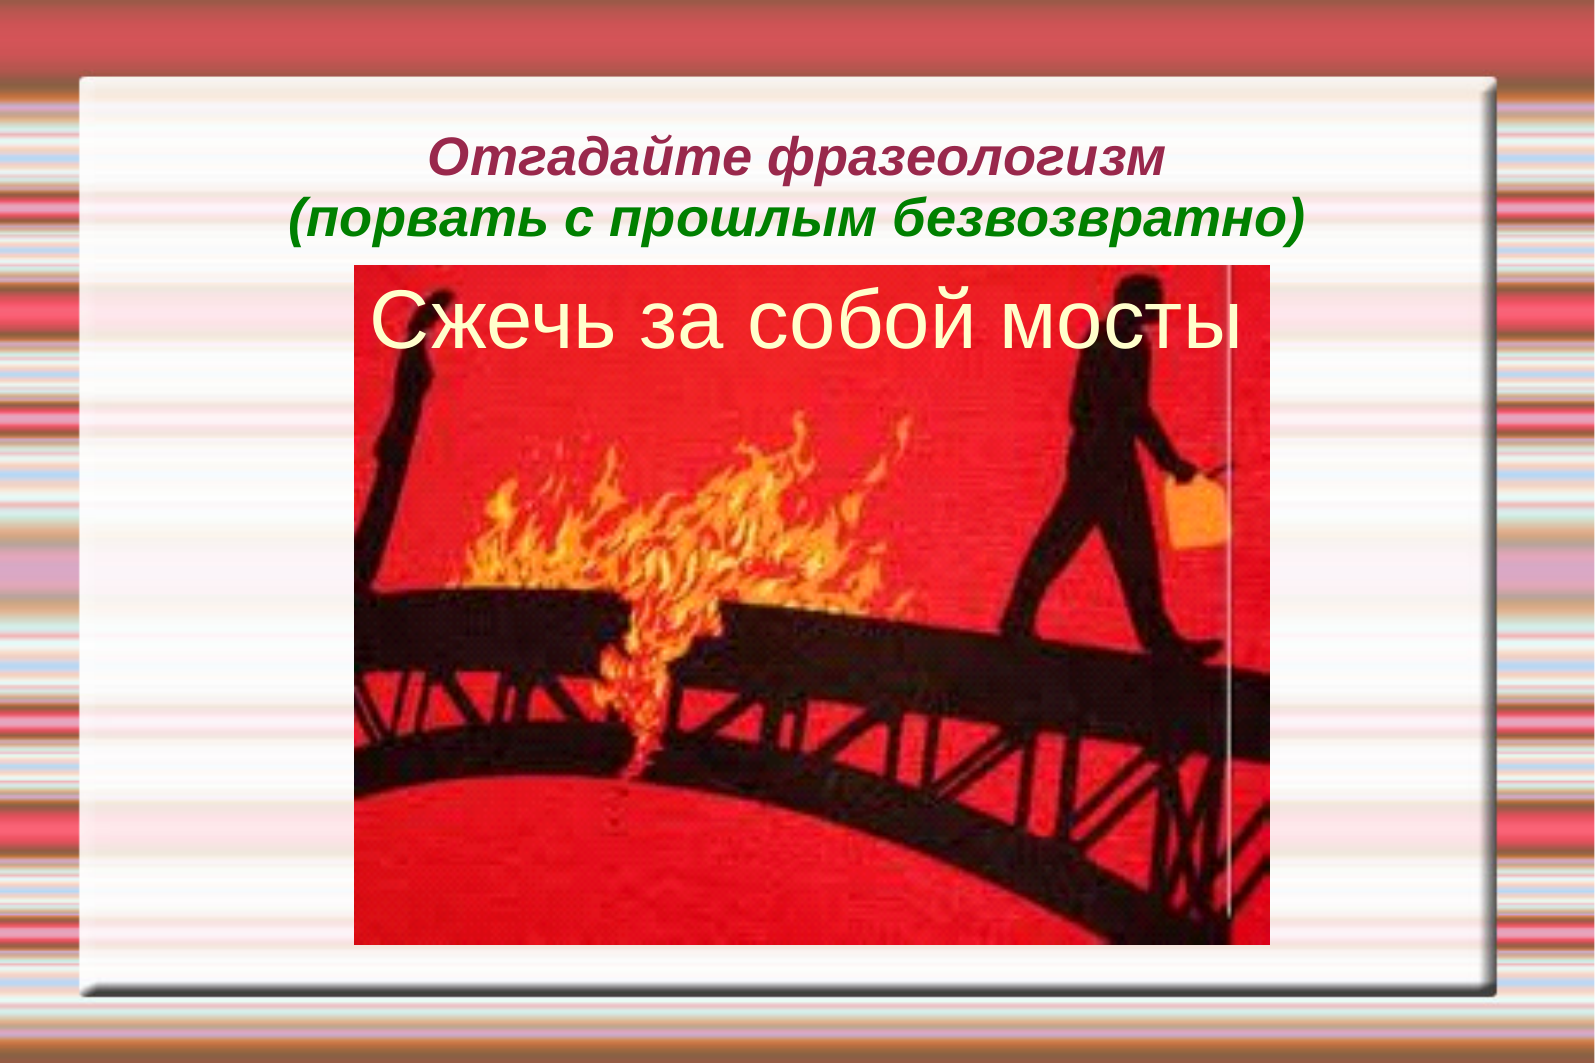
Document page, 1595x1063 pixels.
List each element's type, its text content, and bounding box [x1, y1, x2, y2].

title Отгадайте фразеологизм (порвать с прошлым безвозвратно) [117, 98, 1479, 276]
text_box Сжечь за собой мосты [354, 265, 1259, 374]
picture [0, 0, 1595, 1063]
